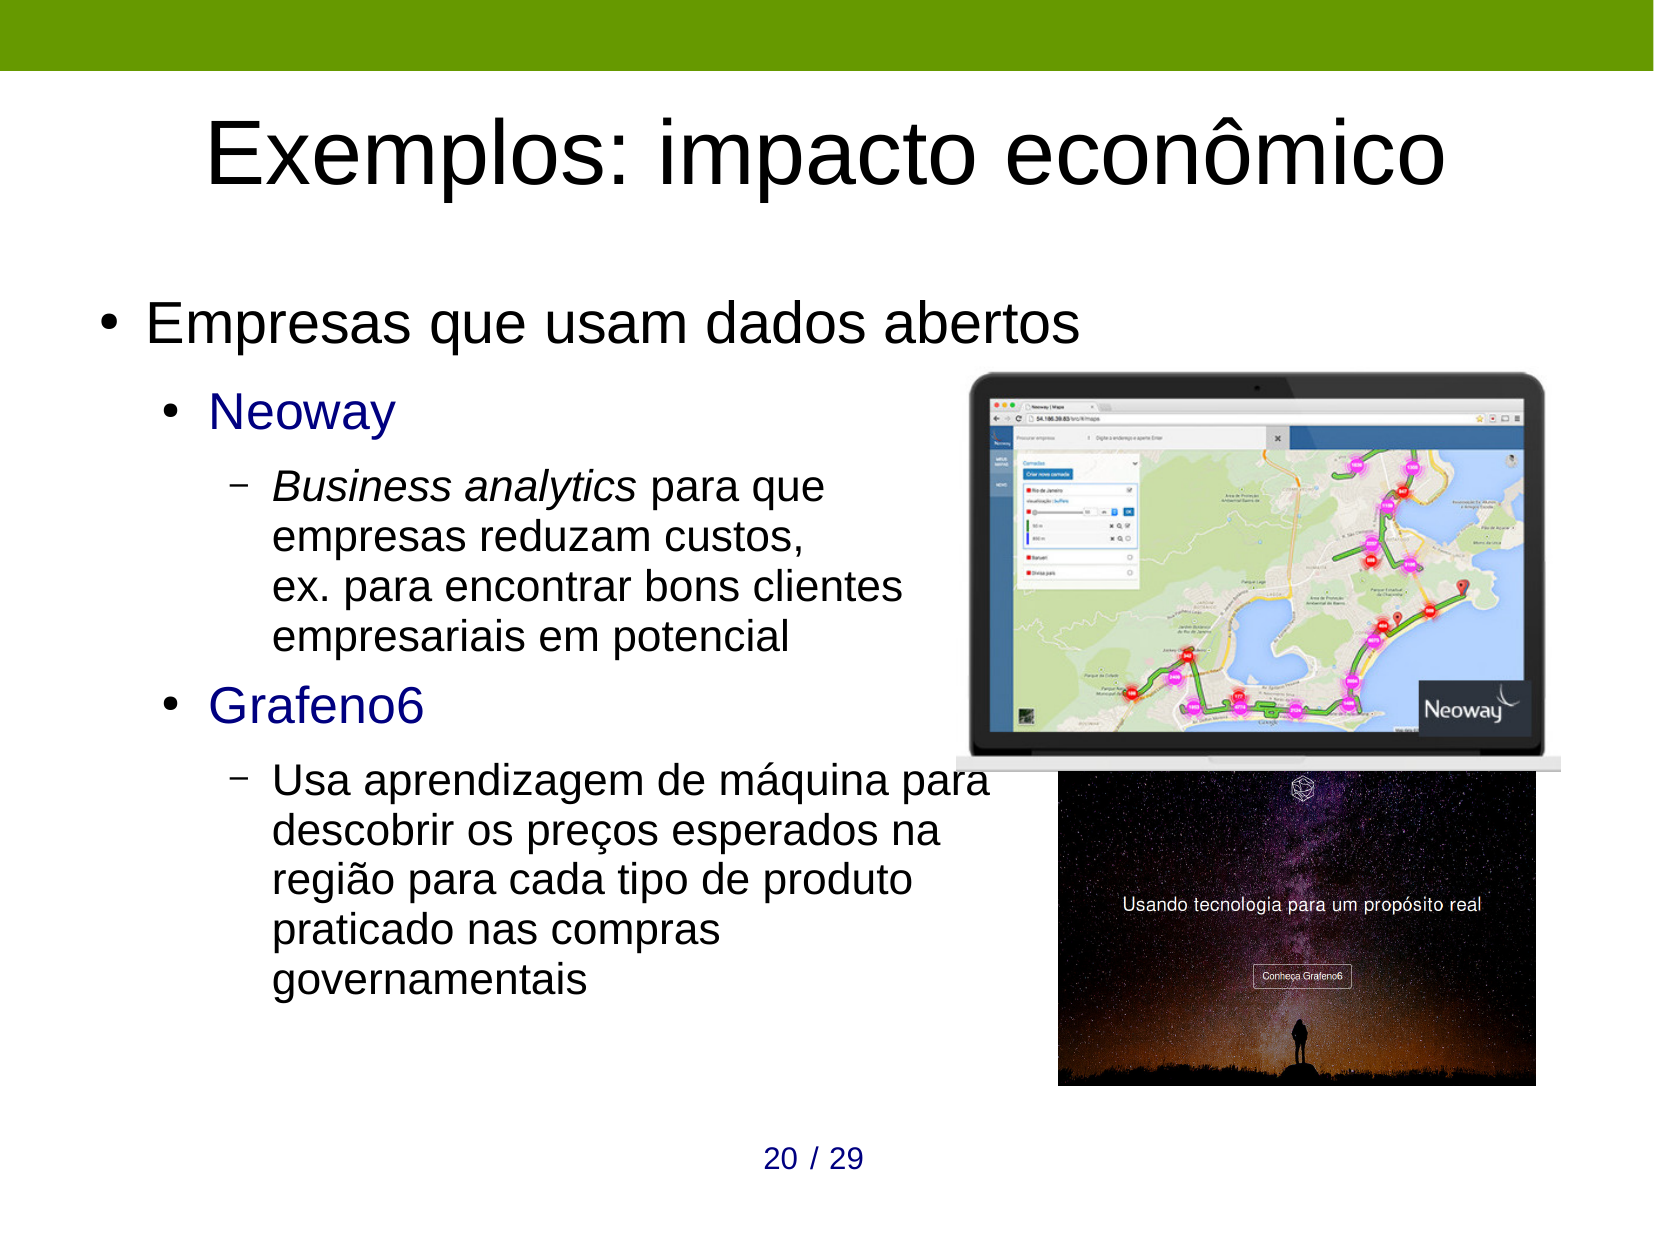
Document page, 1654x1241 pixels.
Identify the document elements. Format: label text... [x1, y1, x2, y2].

title Exemplos: impacto econômico [82, 49, 1571, 257]
picture [956, 366, 1561, 1086]
list Empresas que usam dados abertos Neoway Business analytics para que empresas reduzam custos, ex. para encontrar bons clientes empresariais em potencial Grafeno6 Usa aprendizagem de máquina para descobrir os preços esperados na região para cada tipo de produto praticado nas compras governamentais [82, 290, 1571, 1010]
text_box 29 [814, 1134, 920, 1185]
text_box <número> [640, 1134, 814, 1193]
title / [779, 1134, 851, 1184]
